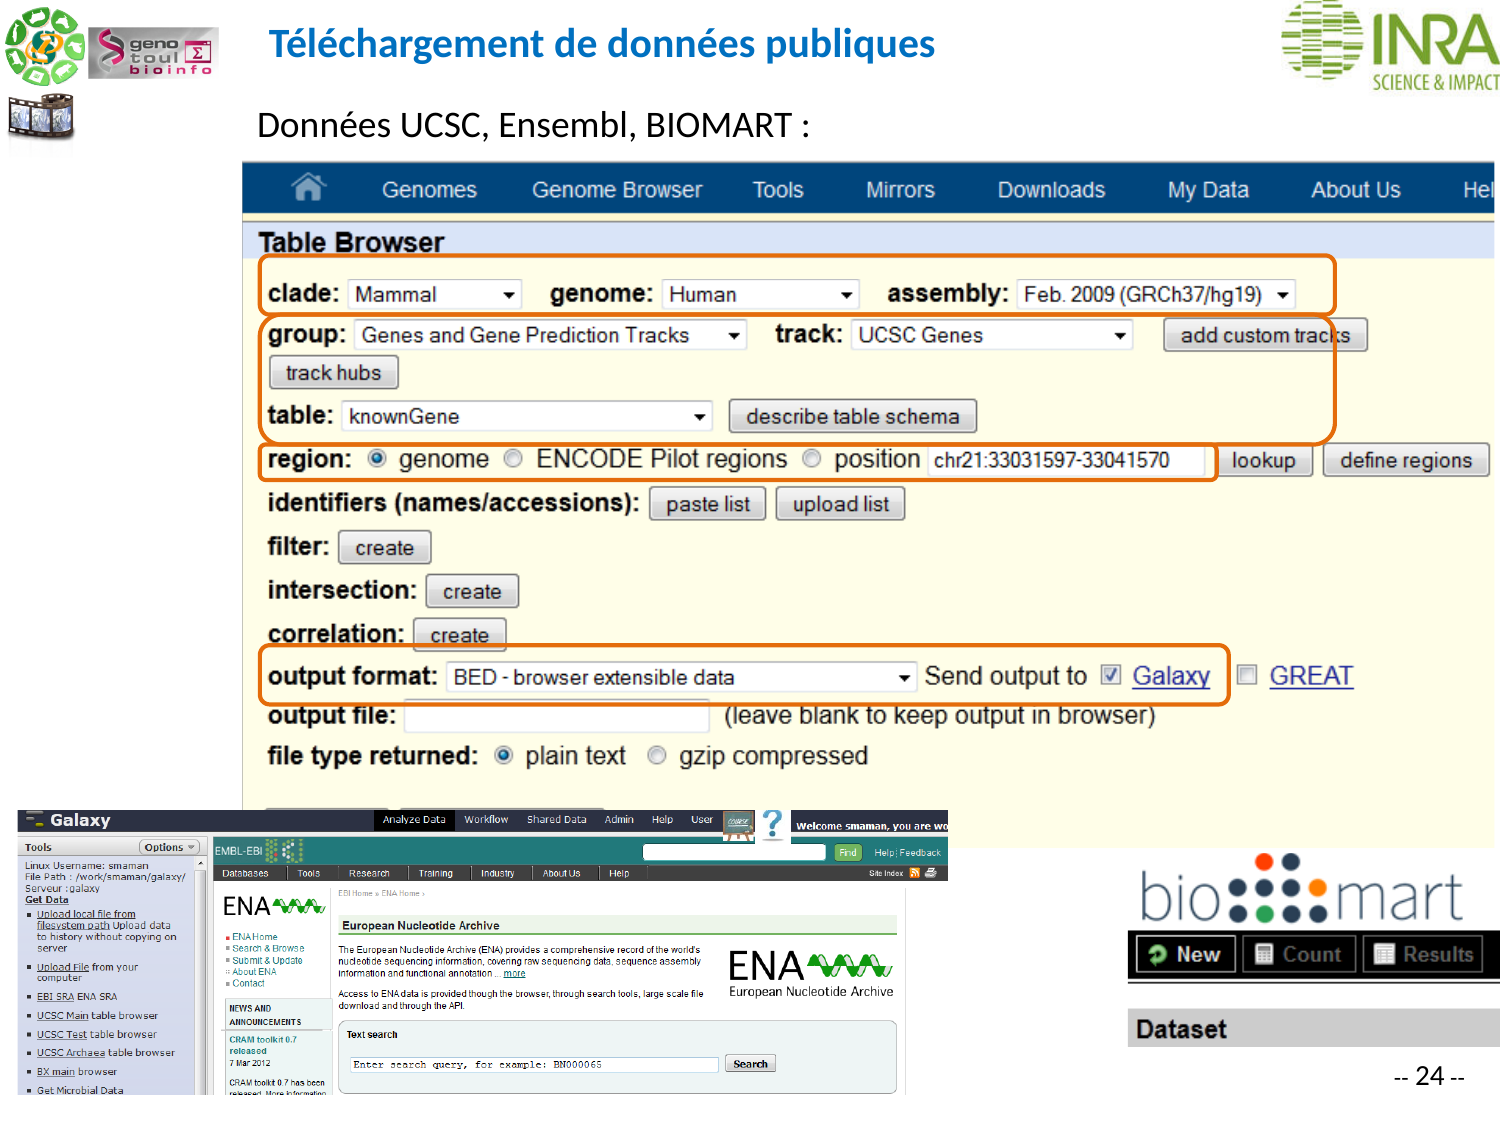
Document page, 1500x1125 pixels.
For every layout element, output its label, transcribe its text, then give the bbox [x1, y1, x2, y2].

picture [17, 160, 1495, 1095]
picture [5, 89, 77, 161]
picture [1281, 0, 1500, 102]
text_box Téléchargement de données publiques [253, 19, 1270, 86]
text_box Données UCSC, Ensembl, BIOMART : [242, 102, 1500, 155]
picture [1127, 853, 1500, 1047]
picture [5, 7, 85, 86]
picture [88, 27, 219, 79]
